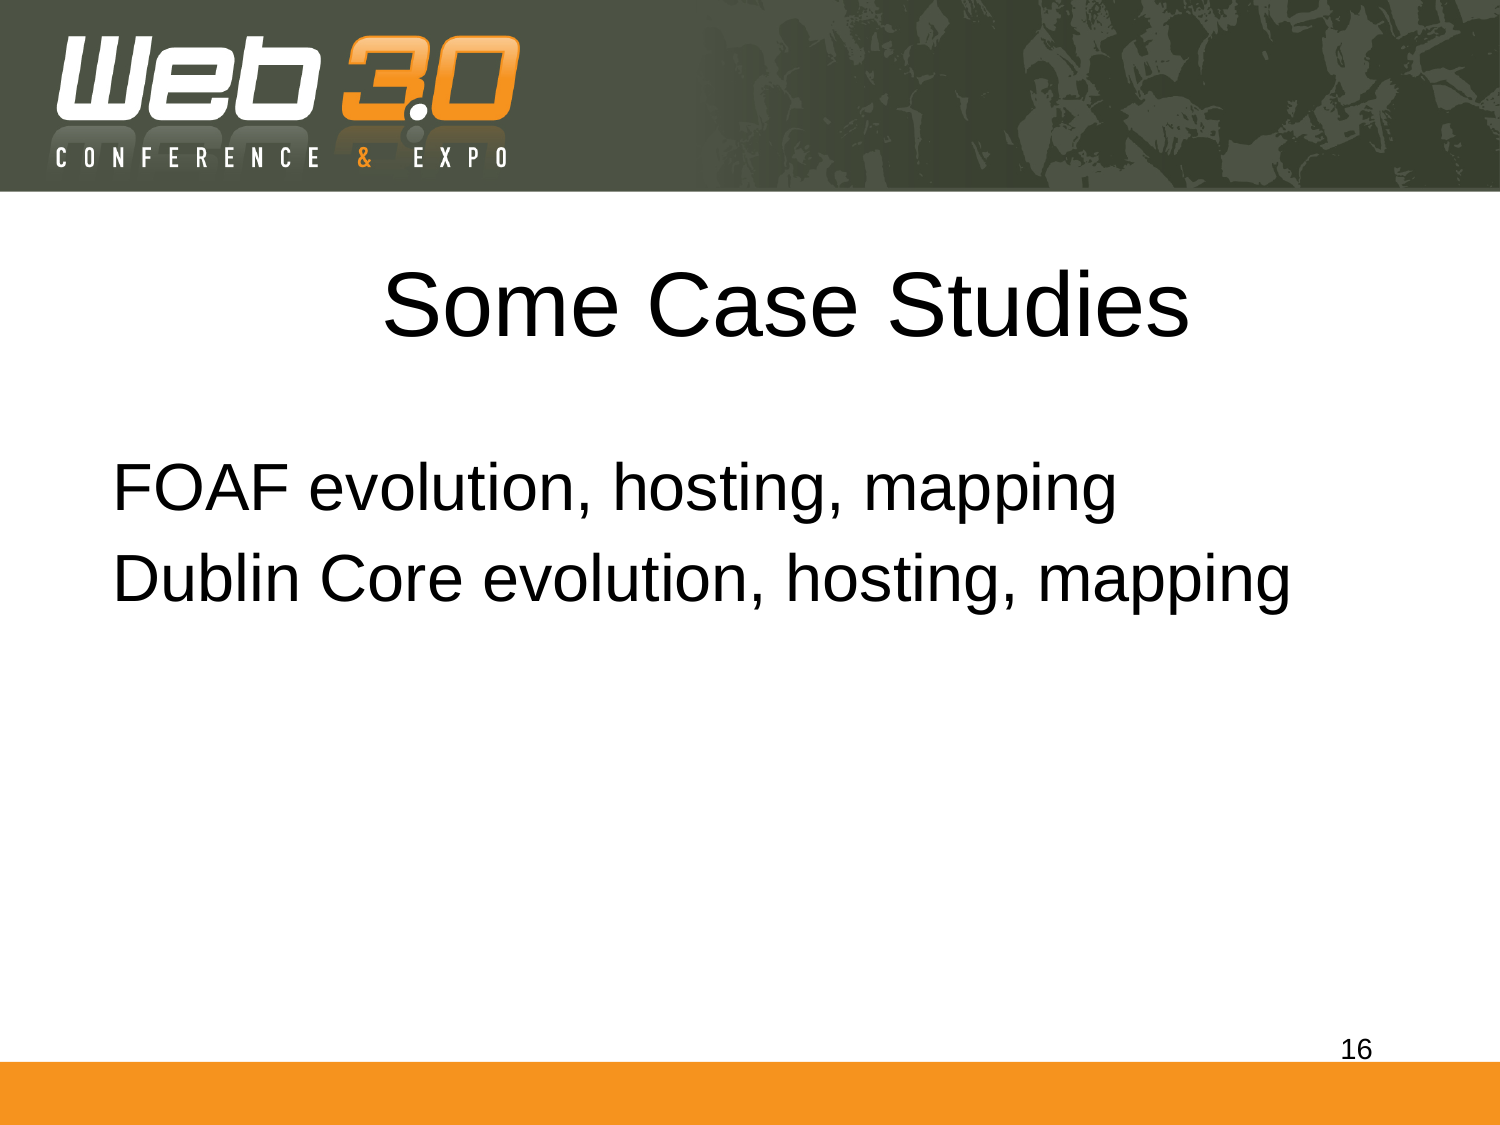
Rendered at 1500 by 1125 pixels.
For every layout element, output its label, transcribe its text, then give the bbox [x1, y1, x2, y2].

picture [0, 0, 1500, 1125]
title Some Case Studies [150, 194, 1426, 416]
list FOAF evolution, hosting, mapping Dublin Core evolution, hosting, mapping [112, 450, 1388, 1111]
